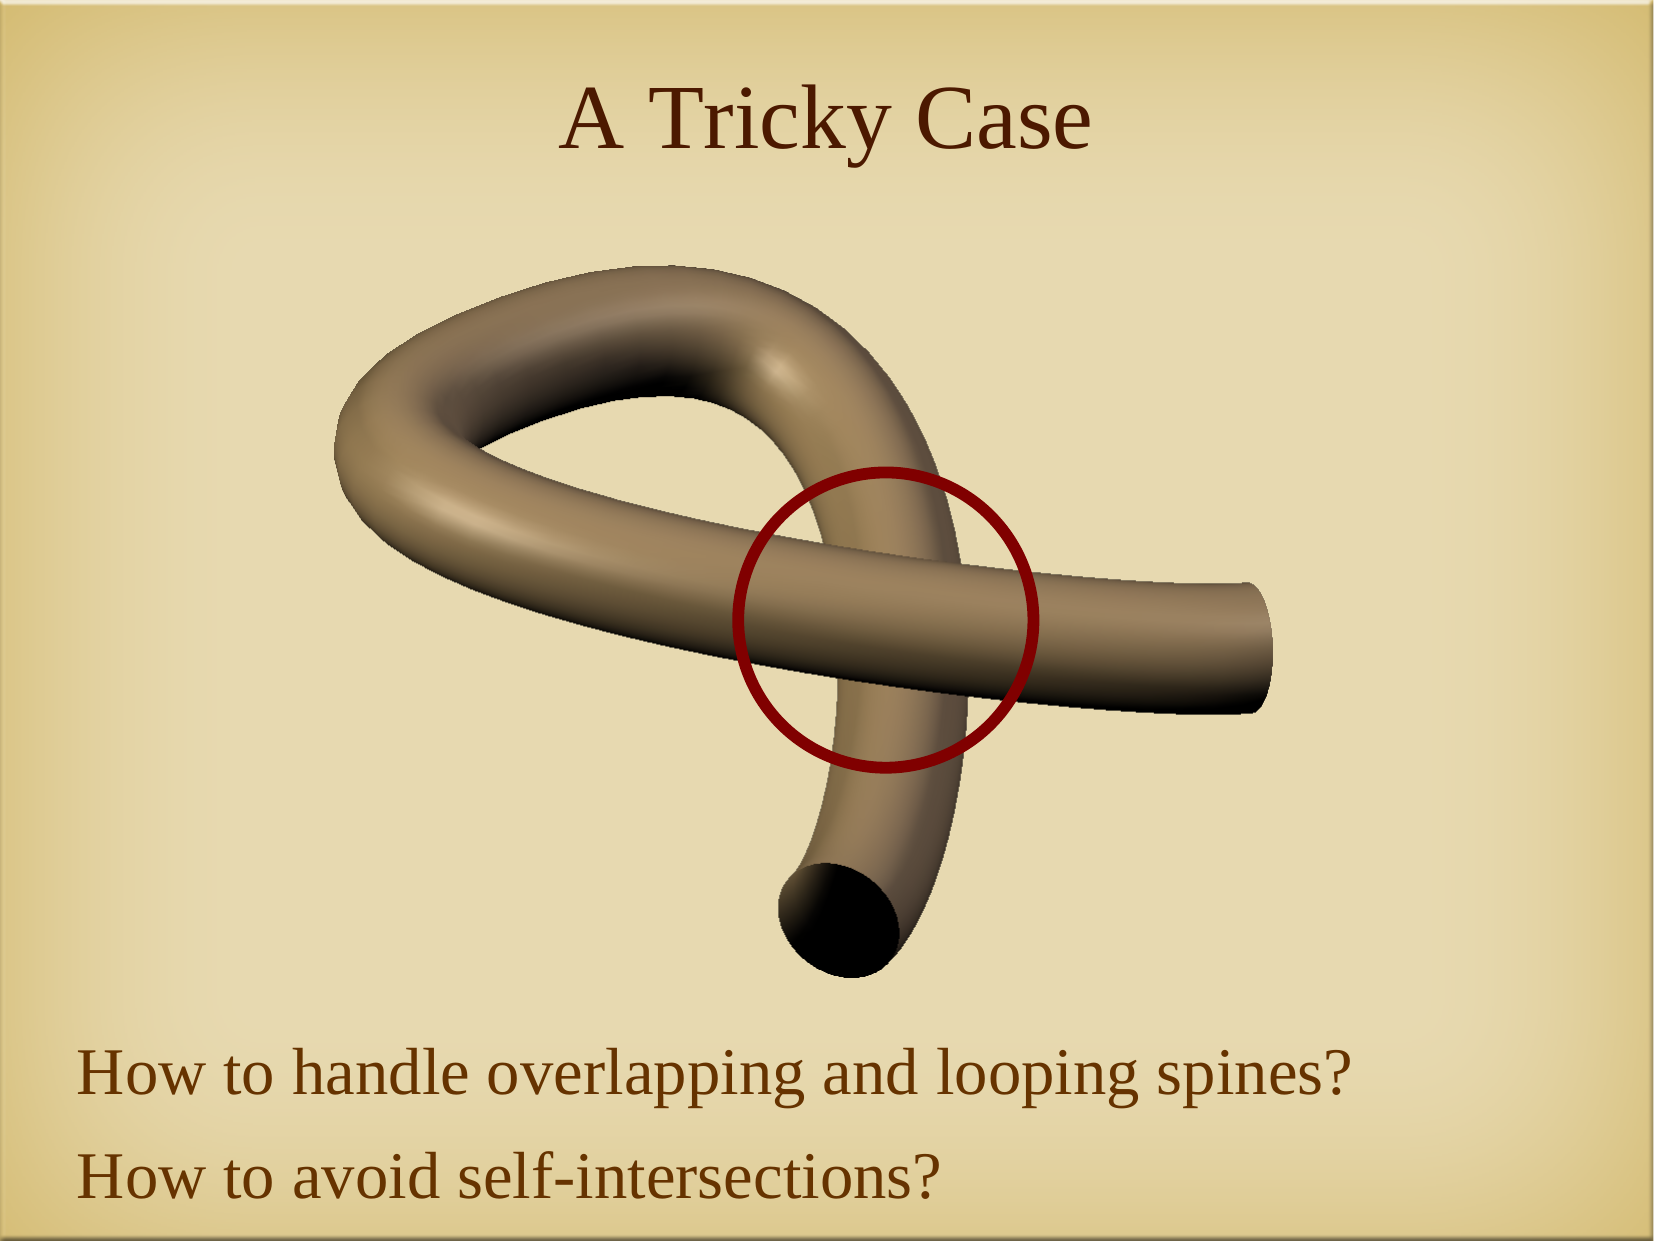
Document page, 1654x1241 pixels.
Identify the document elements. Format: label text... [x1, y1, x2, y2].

list How to handle overlapping and looping spines? How to avoid self-intersections? [59, 206, 1595, 1214]
picture [0, 0, 1654, 1241]
title A Tricky Case [59, 58, 1595, 178]
